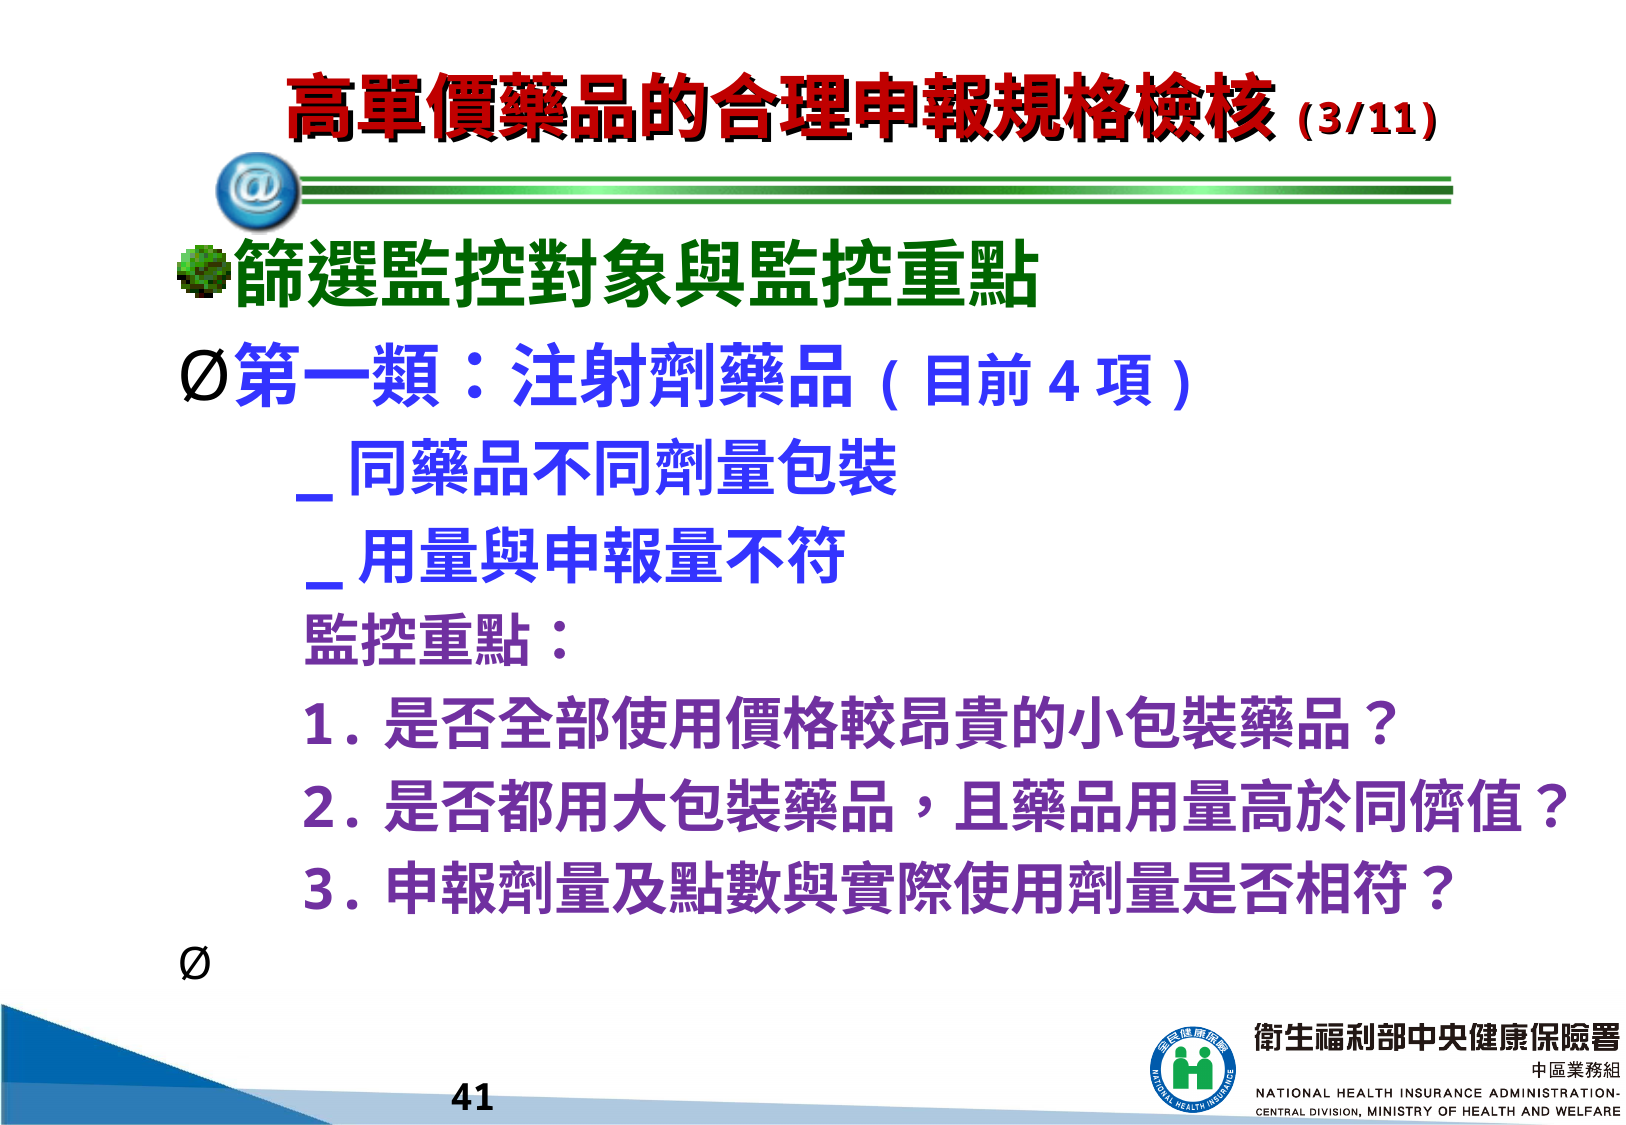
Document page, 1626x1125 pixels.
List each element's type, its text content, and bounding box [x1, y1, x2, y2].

title 高單價藥品的合理申報規格檢核(3/11) [268, 10, 1562, 198]
text_box [435, 1065, 815, 1125]
list 篩選監控對象與監控重點 第一類：注射劑藥品(目前4項) _同藥品不同劑量包裝 _用量與申報量不符 監控重點： 1.是否全部使用價格較昂貴的小包裝藥品？ 2.是否都用大包裝藥品，且藥品用量高於同儕值？ 3.申報劑量及點數與實際使用劑量是否相符？ [162, 220, 1557, 988]
